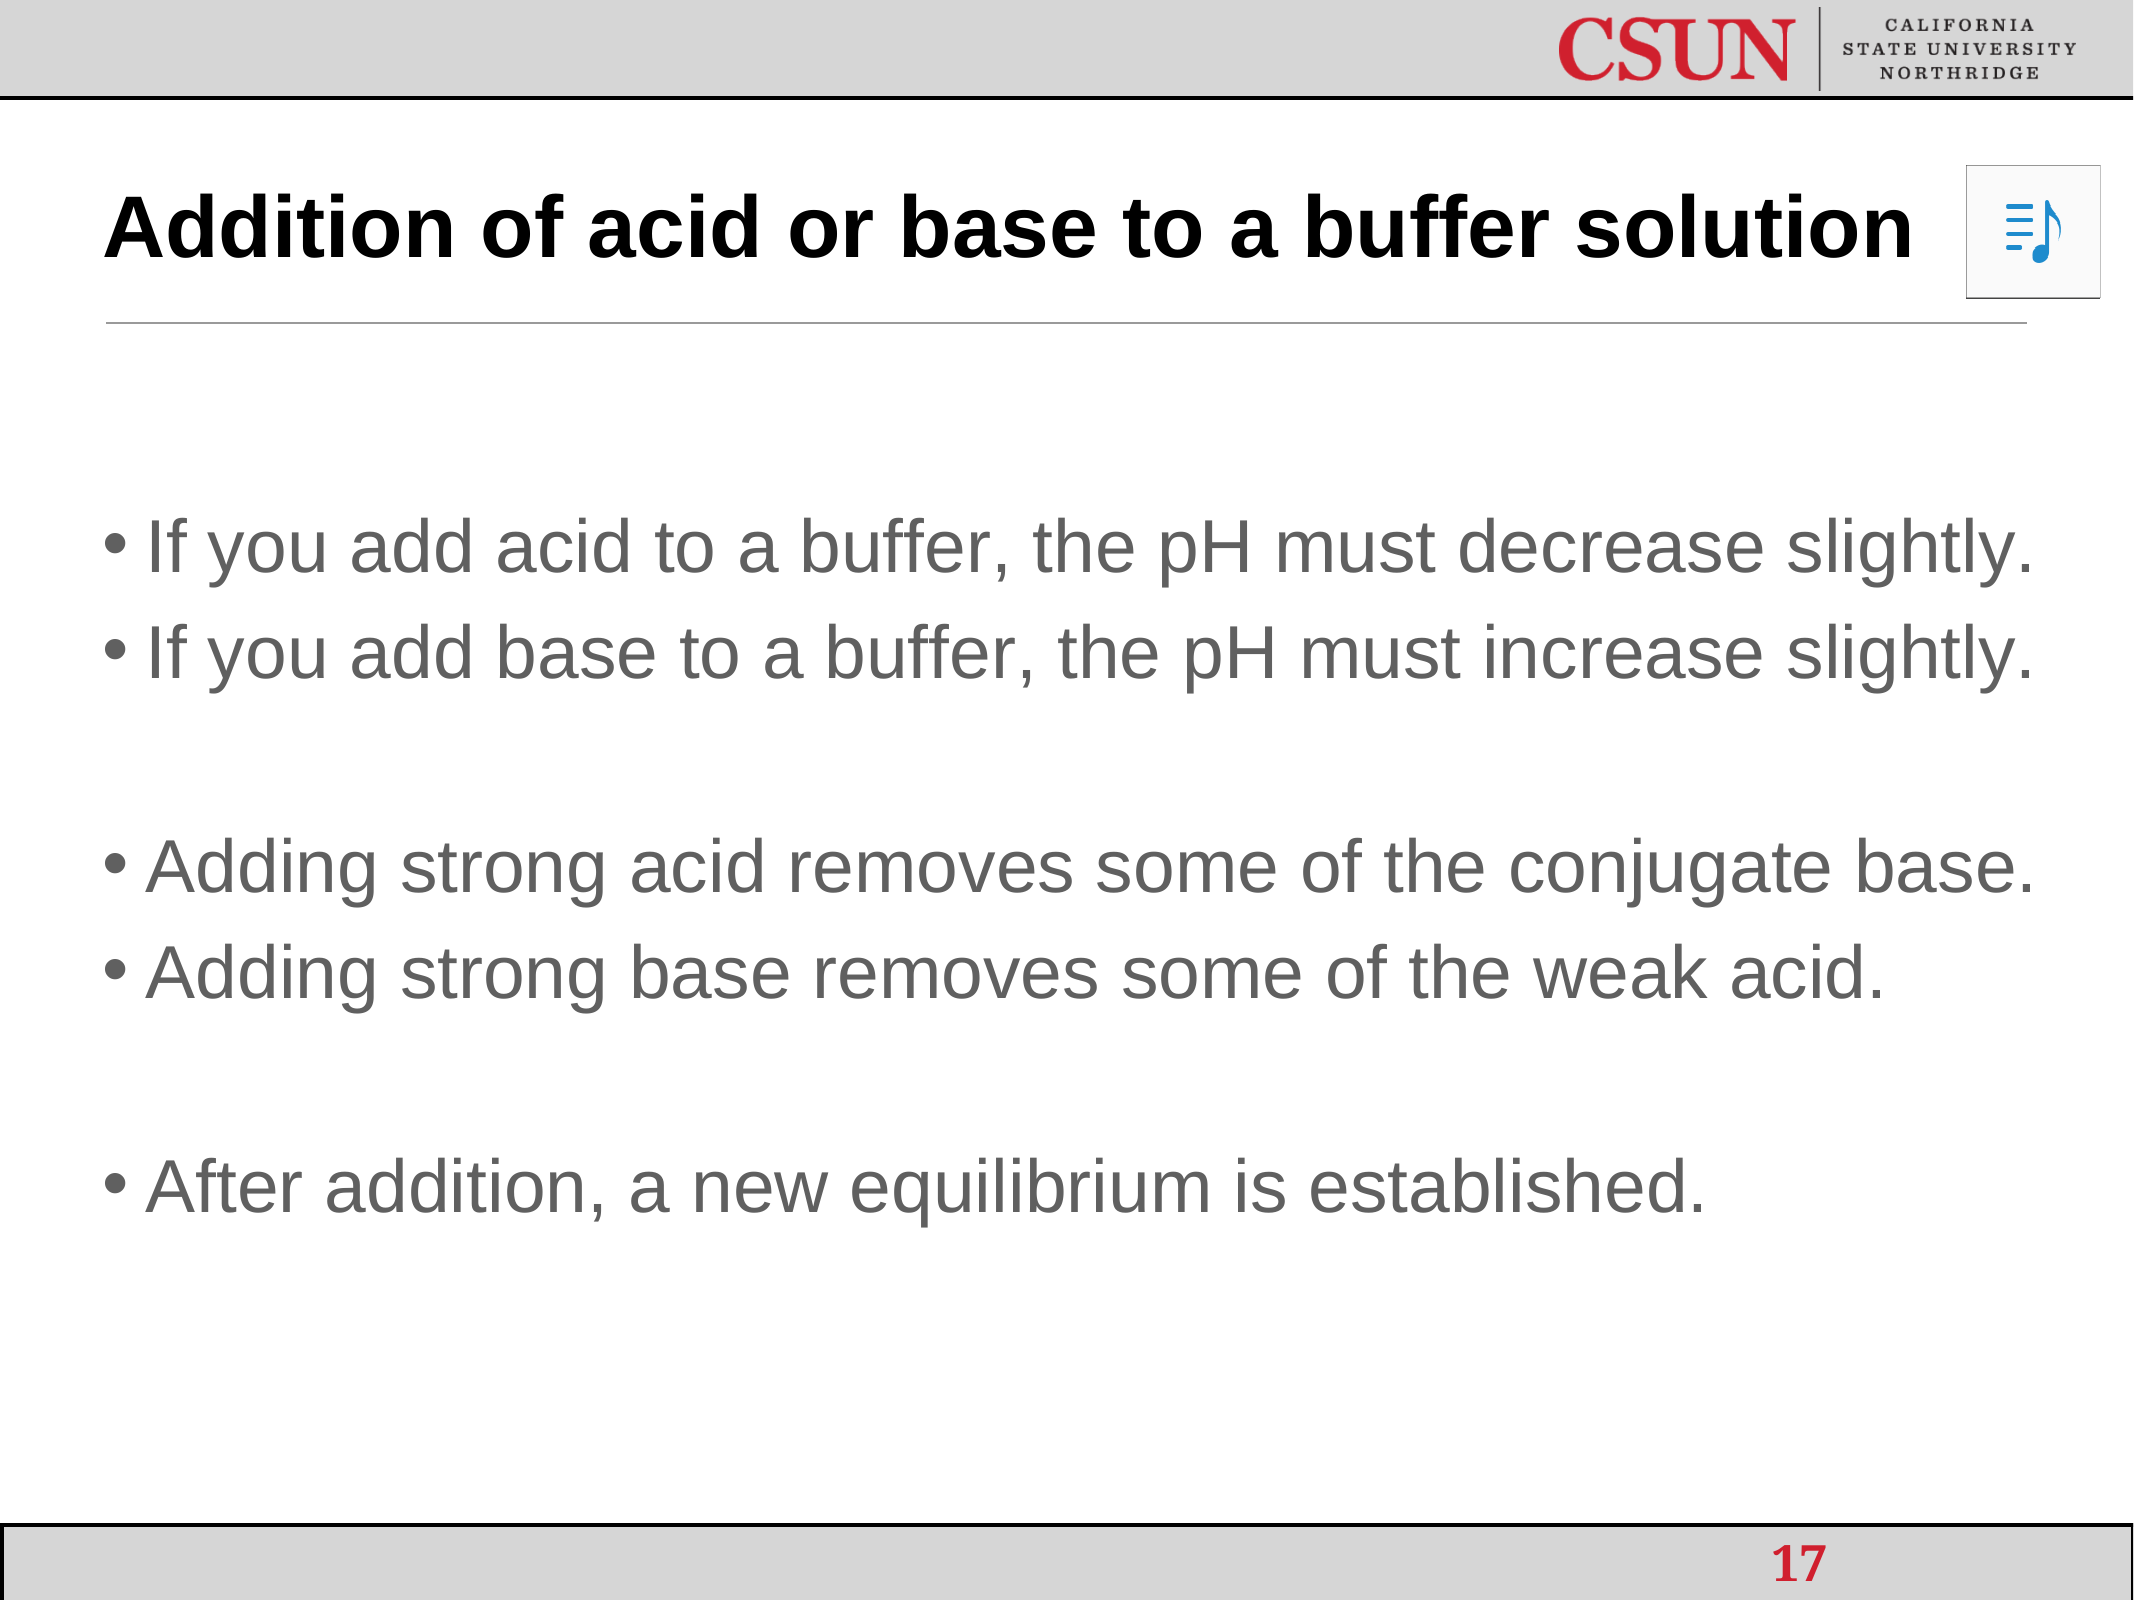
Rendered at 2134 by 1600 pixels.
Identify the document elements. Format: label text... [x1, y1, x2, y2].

list If you add acid to a buffer, the pH must decrease slightly. If you add base to a buffer, the pH must increase slightly. Adding strong acid removes some of the conjugate base. Adding strong base removes some of the weak acid. After addition, a new equilibrium is established. [93, 382, 2071, 1460]
title Addition of acid or base to a buffer solution [93, 104, 2040, 284]
picture [1559, 7, 2076, 91]
text_box [1965, 164, 2101, 301]
